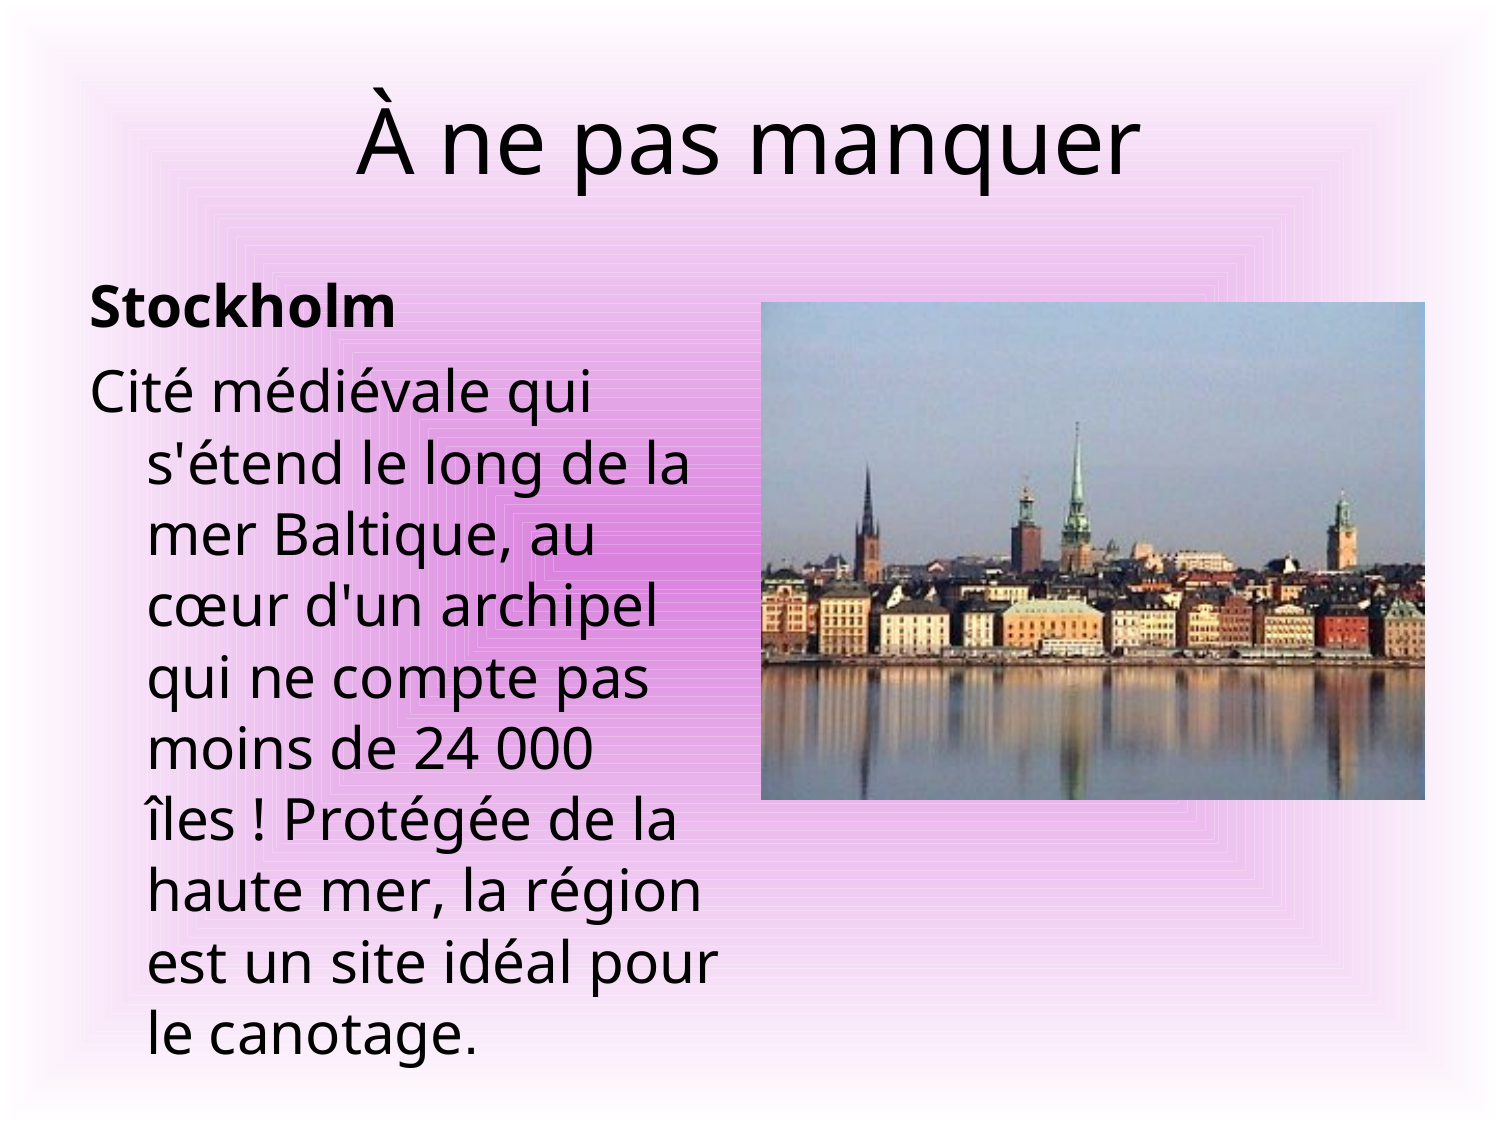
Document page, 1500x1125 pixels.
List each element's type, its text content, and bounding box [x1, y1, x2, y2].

list Stockholm Cité médiévale qui s'étend le long de la mer Baltique, au cœur d'un archipel qui ne compte pas moins de 24 000 îles ! Protégée de la haute mer, la région est un site idéal pour le canotage. [75, 262, 738, 1031]
picture [761, 302, 1425, 800]
title À ne pas manquer [75, 45, 1426, 233]
